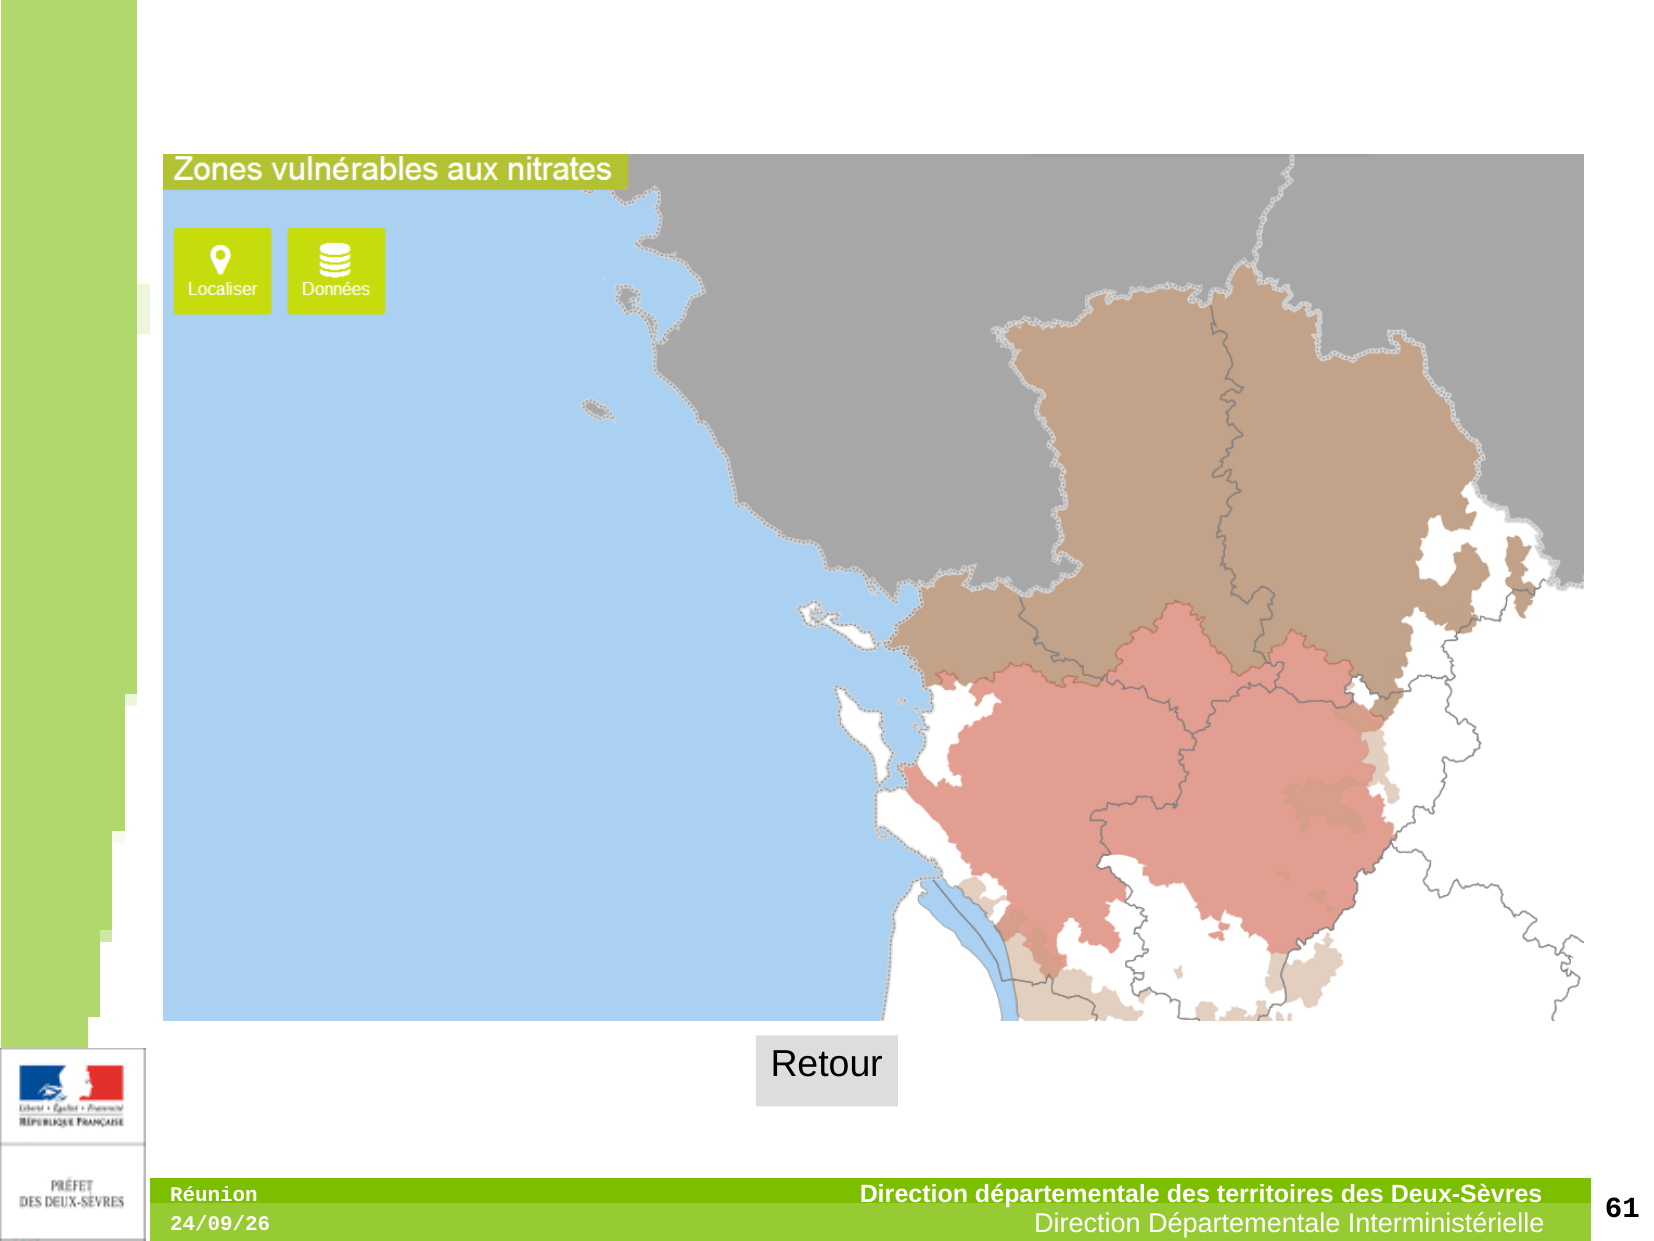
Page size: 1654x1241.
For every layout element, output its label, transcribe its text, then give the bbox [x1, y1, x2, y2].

text_box Retour [755, 1035, 898, 1107]
picture [0, 0, 1654, 1241]
